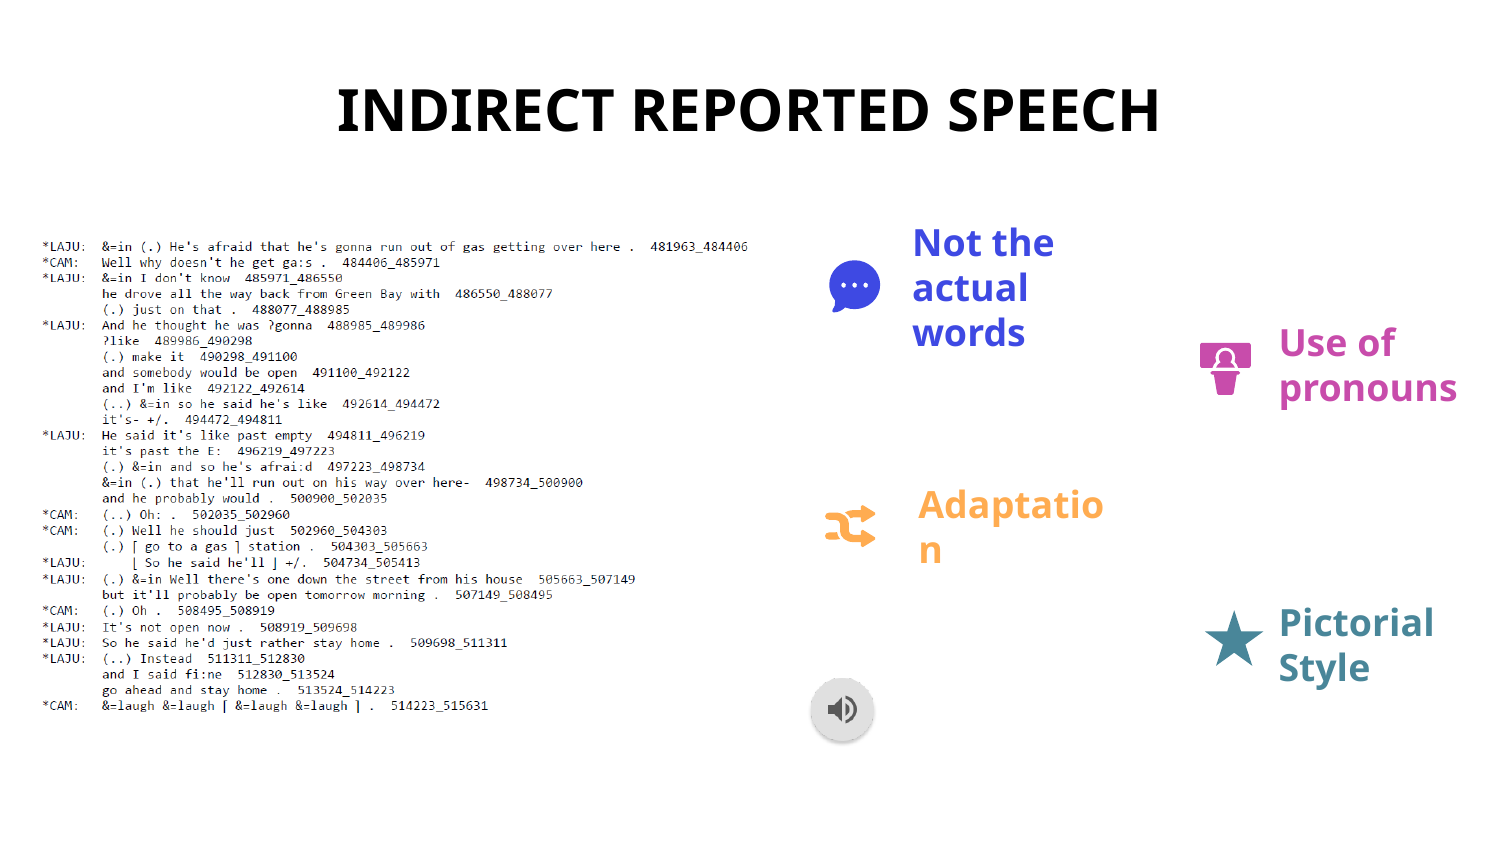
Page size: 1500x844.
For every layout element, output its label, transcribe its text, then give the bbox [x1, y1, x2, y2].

text_box [1204, 610, 1264, 666]
picture [804, 671, 880, 747]
text_box [829, 260, 881, 313]
text_box Not the actual words [897, 265, 1121, 308]
text_box Use of pronouns [1263, 342, 1488, 385]
text_box [1216, 350, 1235, 368]
text_box [825, 505, 876, 548]
text_box [1210, 371, 1241, 395]
text_box [1200, 342, 1251, 368]
picture [29, 232, 772, 715]
text_box Adaptation [903, 505, 1127, 547]
text_box [825, 532, 841, 540]
text_box Pictorial Style [1263, 622, 1488, 665]
title INDIRECT REPORTED SPEECH [118, 72, 1382, 145]
